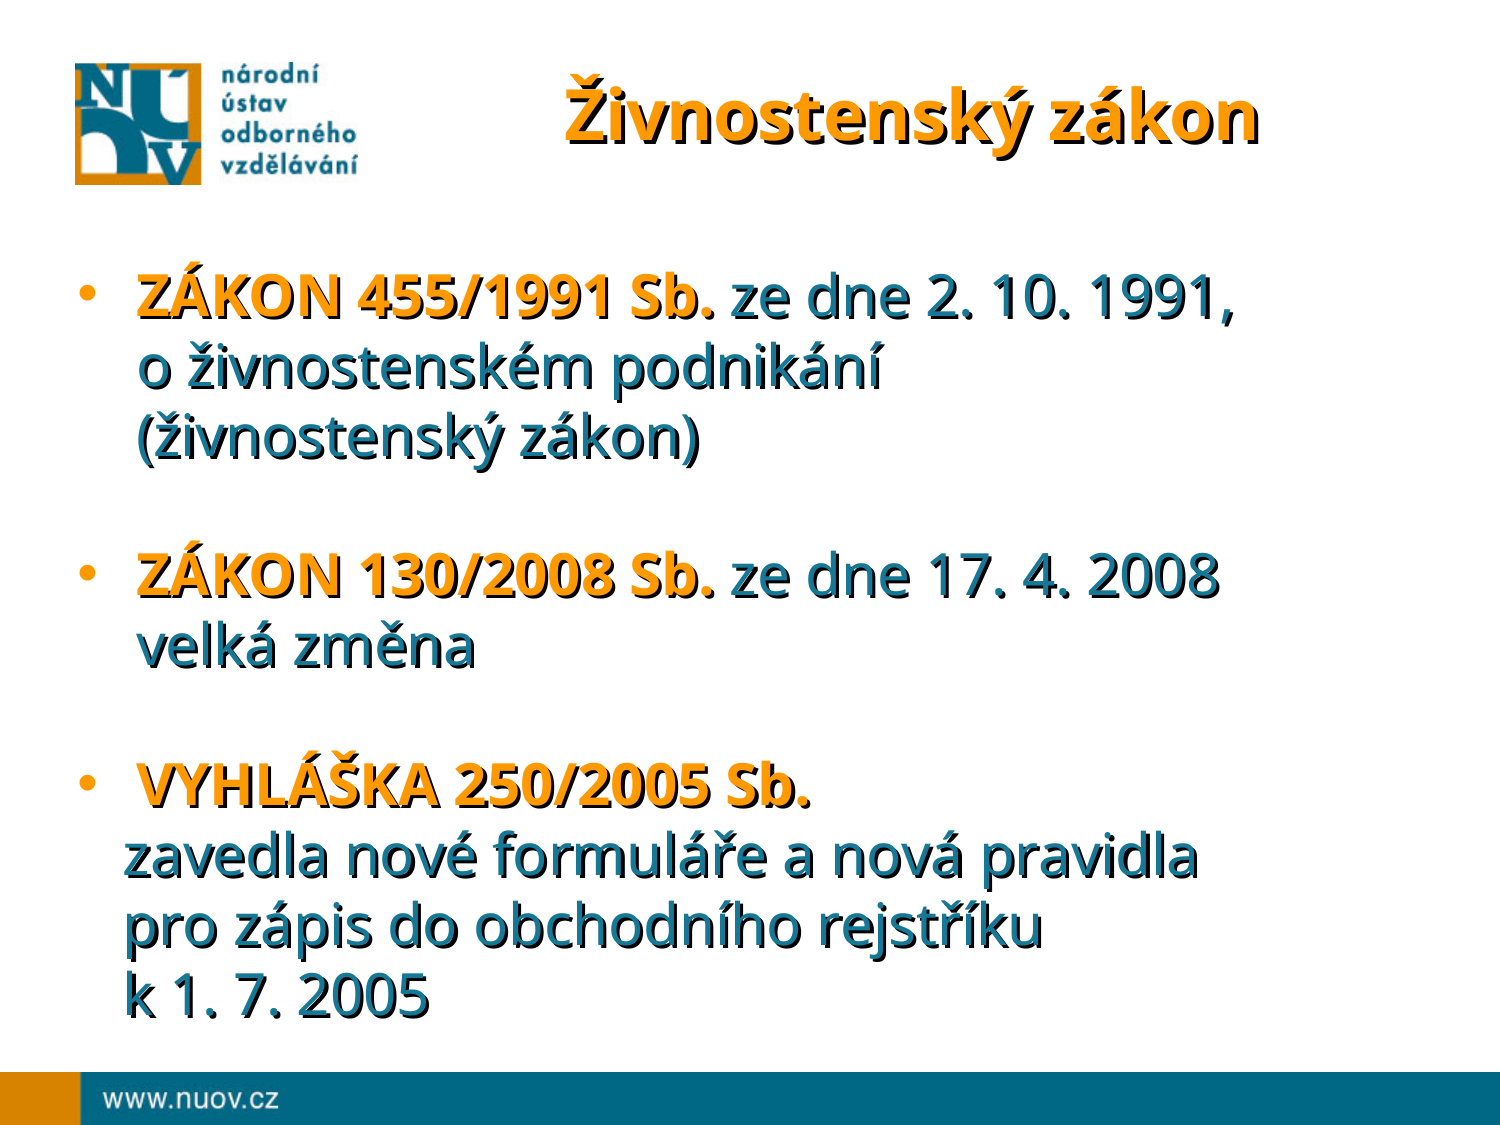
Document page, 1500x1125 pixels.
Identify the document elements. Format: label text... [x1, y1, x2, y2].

title Živnostenský zákon [399, 37, 1425, 188]
text_box [0, 1072, 1500, 1125]
text_box ZÁKON 455/1991 Sb. ze dne 2. 10. 1991, o živnostenském podnikání (živnostenský zákon) ZÁKON 130/2008 Sb. ze dne 17. 4. 2008 velká změna VYHLÁŠKA 250/2005 Sb. zavedla nové formuláře a nová pravidla pro zápis do obchodního rejstříku k 1. 7. 2005 [62, 249, 1500, 1036]
text_box [75, 62, 358, 185]
